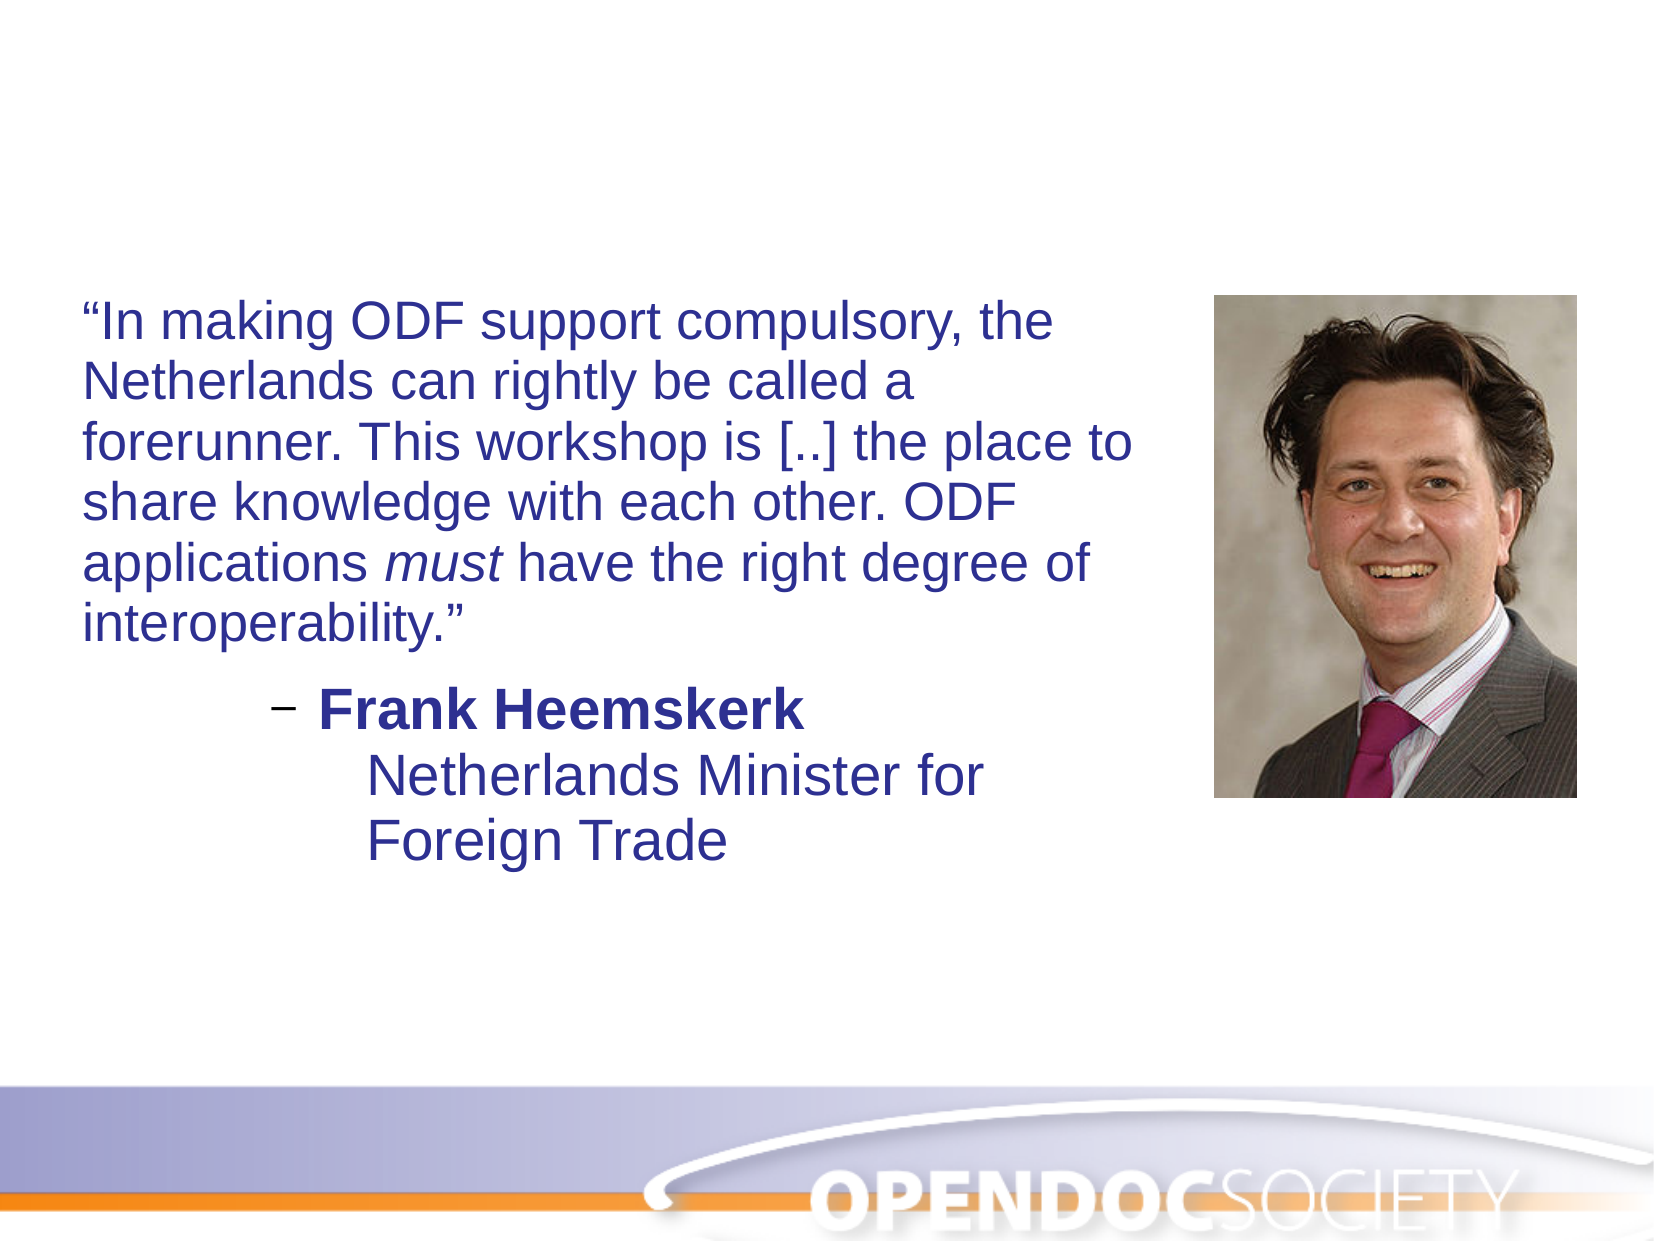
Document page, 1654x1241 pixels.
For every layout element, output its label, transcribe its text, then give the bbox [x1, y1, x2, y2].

list “In making ODF support compulsory, the Netherlands can rightly be called a forerunner. This workshop is [..] the place to share knowledge with each other. ODF applications must have the right degree of interoperability.” Frank Heemskerk Netherlands Minister for Foreign Trade [82, 290, 1182, 1094]
picture [0, 0, 1654, 1241]
